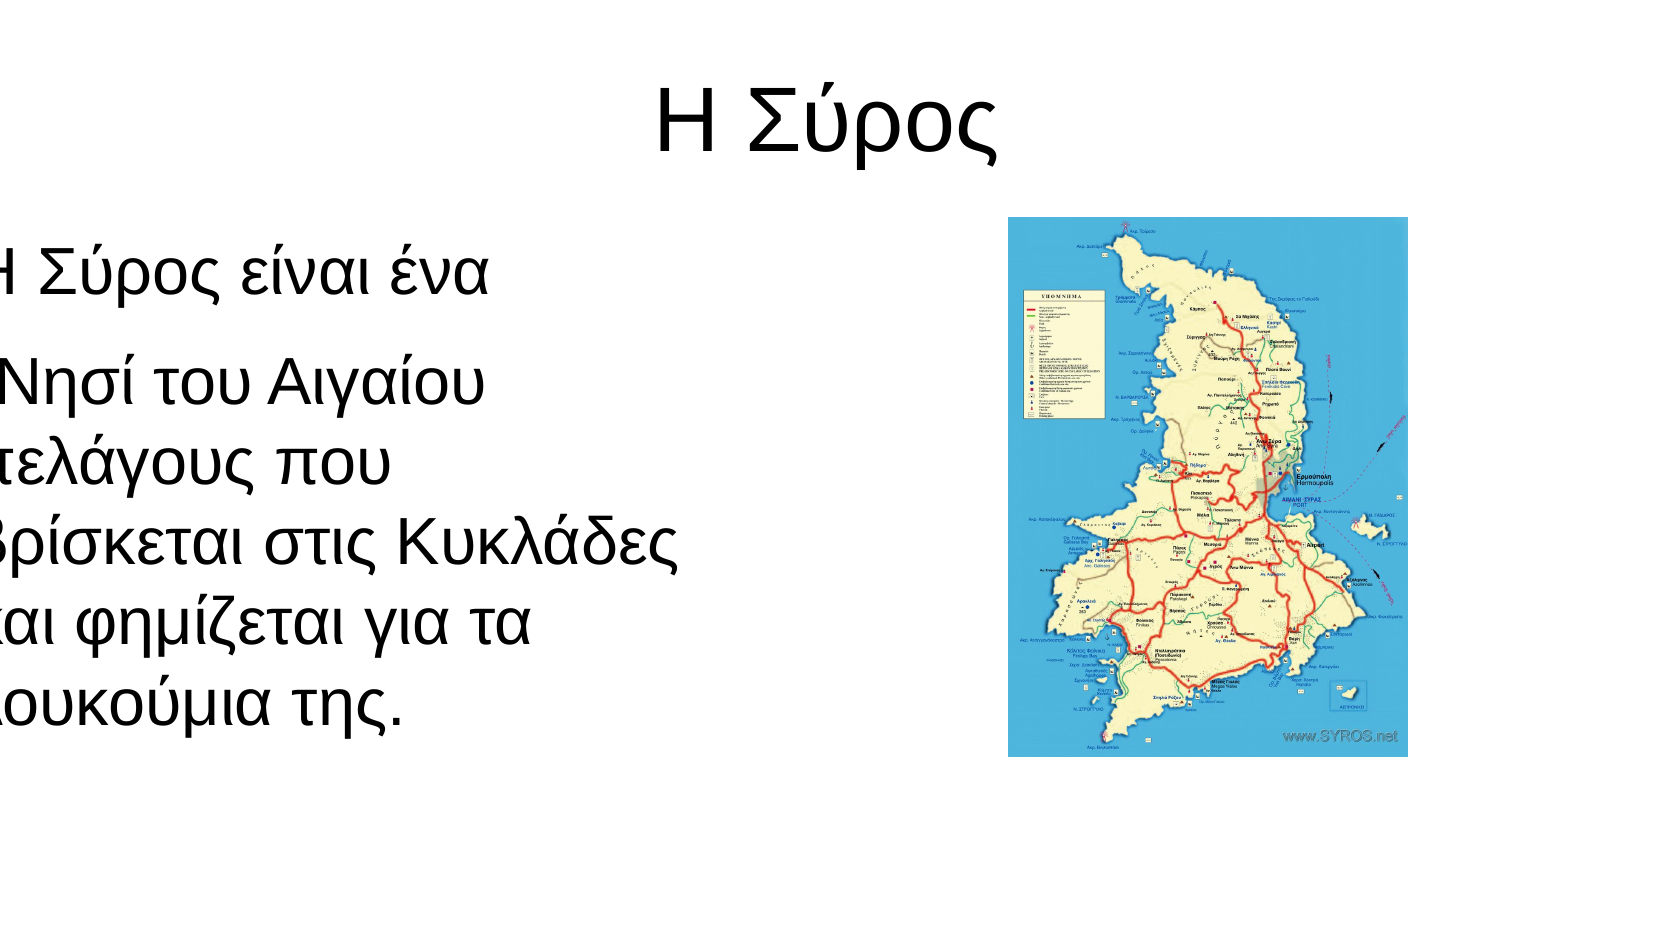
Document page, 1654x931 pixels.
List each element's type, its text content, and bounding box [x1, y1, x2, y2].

title Η Σύρος [82, 37, 1571, 193]
list Η Σύρος είναι ένα Νησί του Αιγαίου πελάγους που βρίσκεται στις Κυκλάδες και φημίζεται για τα λουκούμια της. [0, 228, 697, 768]
picture [1008, 217, 1408, 758]
